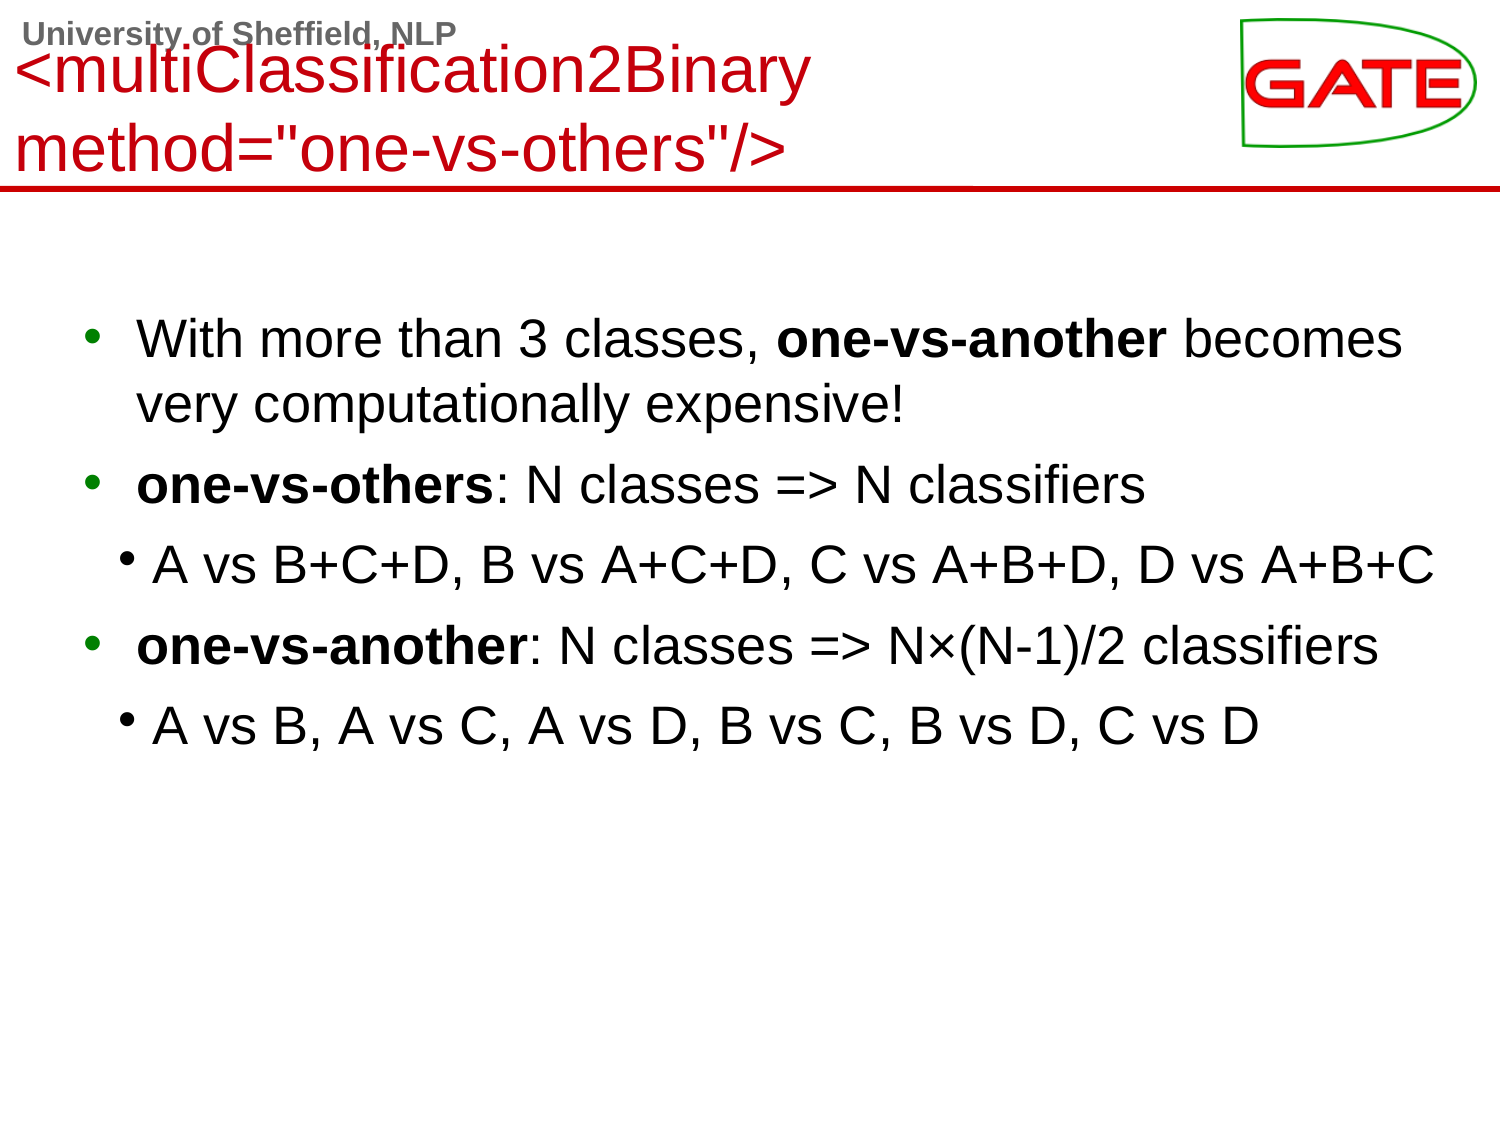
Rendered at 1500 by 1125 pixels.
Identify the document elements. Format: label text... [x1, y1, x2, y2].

picture [1240, 18, 1477, 148]
text_box With more than 3 classes, one-vs-another becomes very computationally expensive! one-vs-others: N classes => N classifiers A vs B+C+D, B vs A+C+D, C vs A+B+D, D vs A+B+C one-vs-another: N classes => N×(N-1)/2 classifiers A vs B, A vs C, A vs D, B vs C, B vs D, C vs D [68, 295, 1500, 1105]
title <multiClassification2Binary method="one-vs-others"/> [0, 0, 1152, 216]
